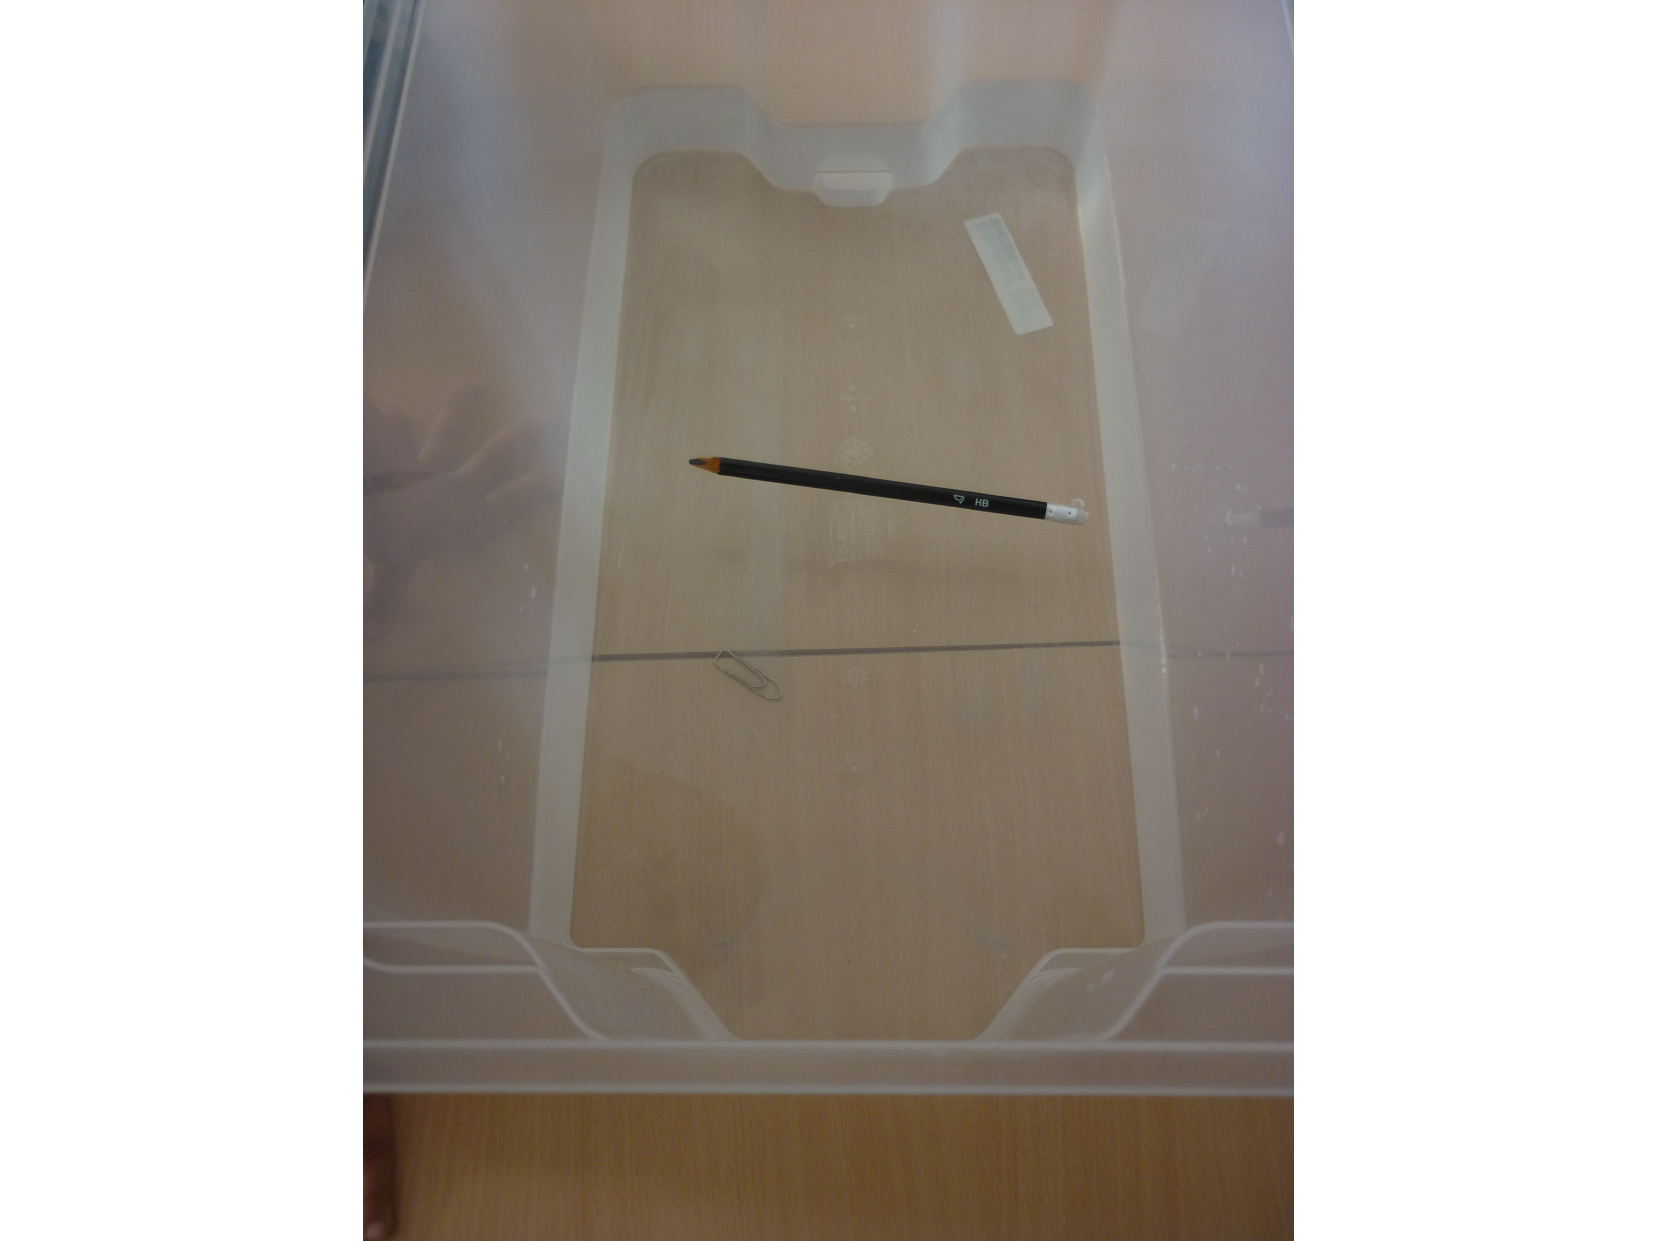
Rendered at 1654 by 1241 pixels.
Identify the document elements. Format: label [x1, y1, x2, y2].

picture [363, 0, 1294, 1241]
